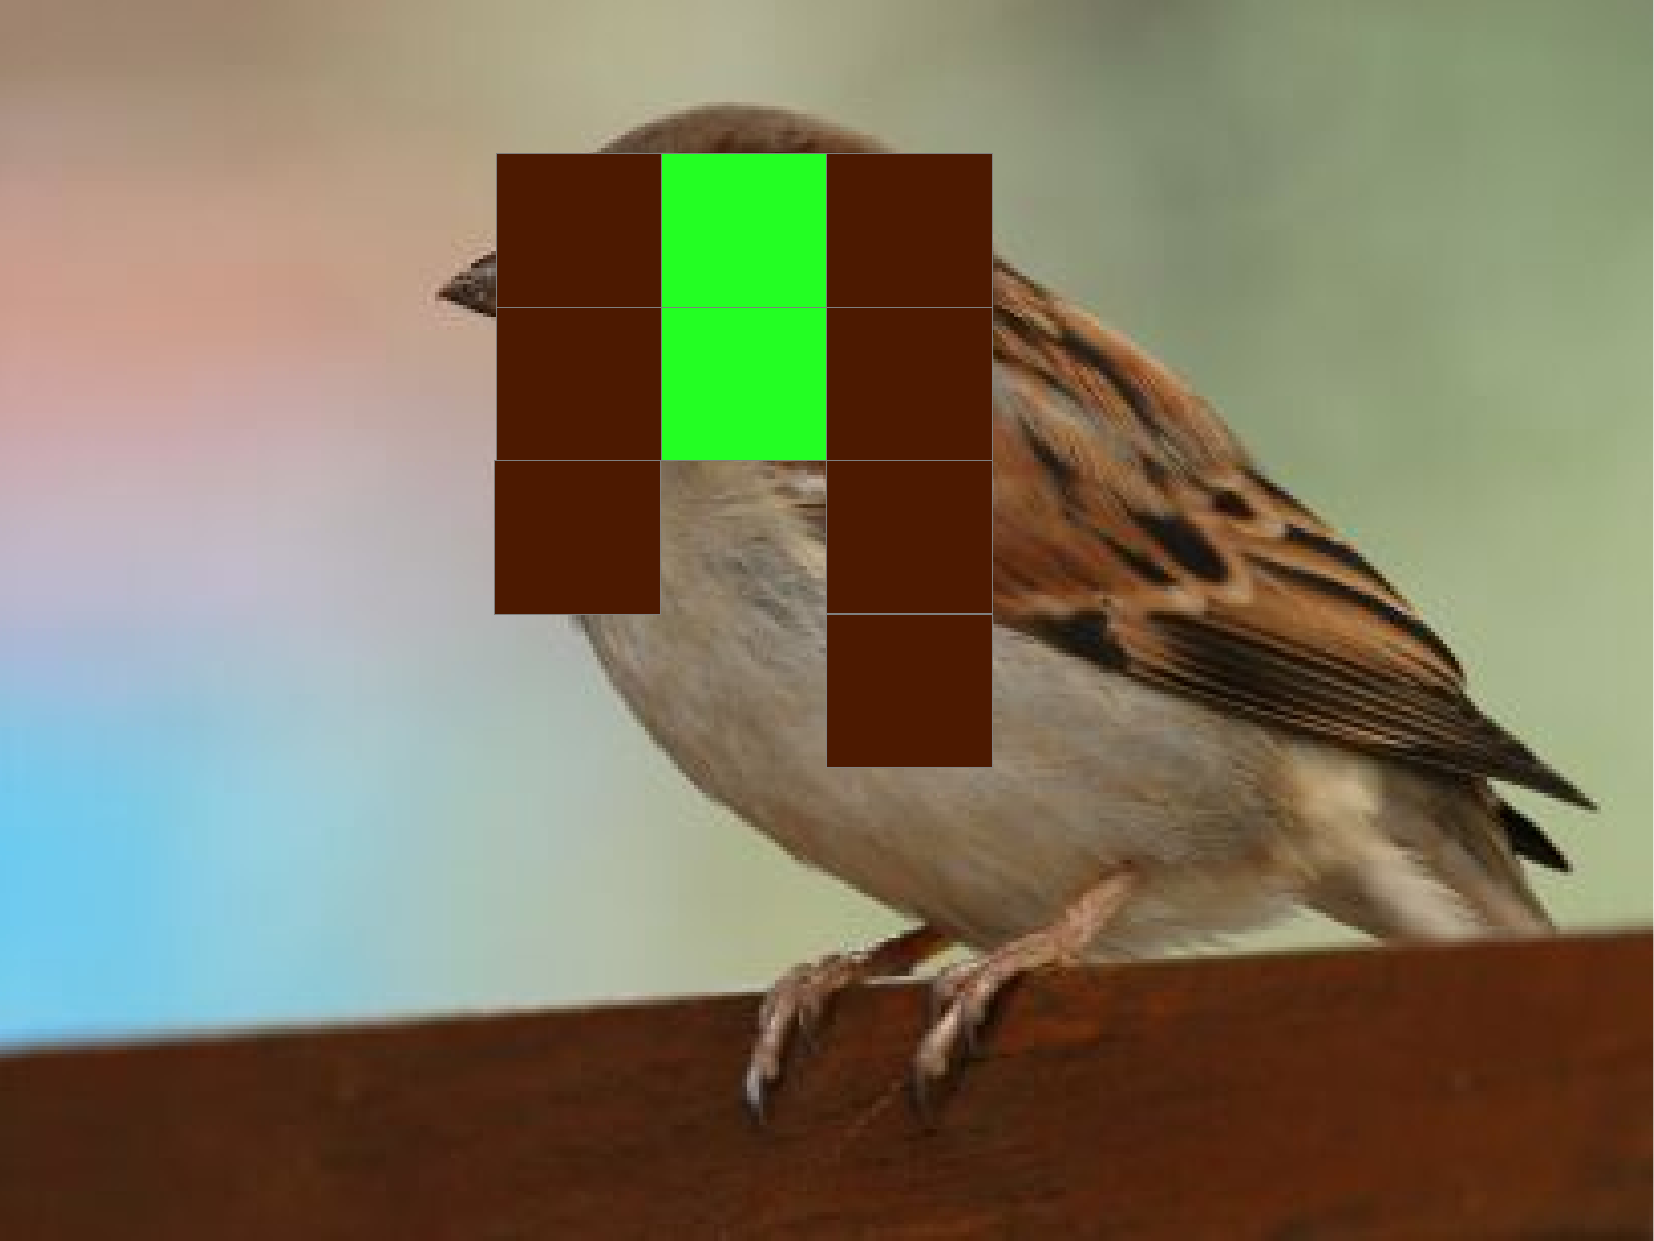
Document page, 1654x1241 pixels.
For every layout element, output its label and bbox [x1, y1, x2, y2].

picture [0, 0, 1654, 1241]
text_box [494, 153, 993, 768]
